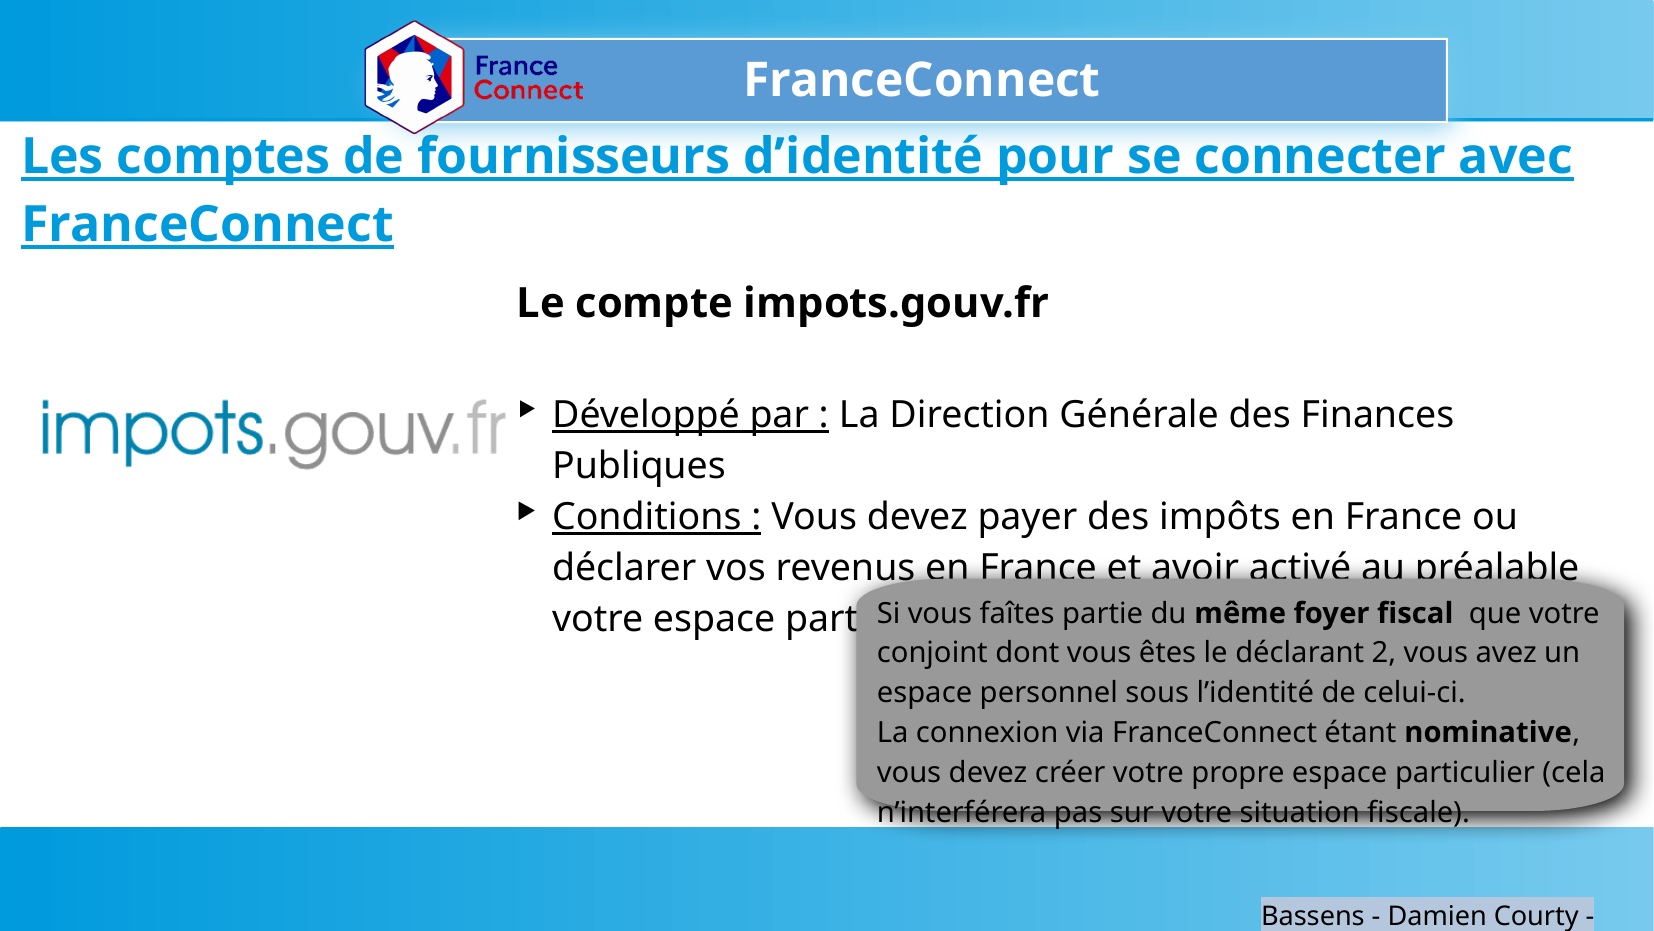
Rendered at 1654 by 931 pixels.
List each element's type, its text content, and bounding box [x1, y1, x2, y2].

text_box Si vous faîtes partie du même foyer fiscal que votre conjoint dont vous êtes le déclarant 2, vous avez un espace personnel sous l’identité de celui-ci. La connexion via FranceConnect étant nominative, vous devez créer votre propre espace particulier (cela n’interférera pas sur votre situation fiscale). [862, 584, 1630, 807]
picture [361, 17, 586, 136]
text_box [1113, 807, 1125, 811]
text_box [1147, 807, 1163, 811]
text_box [1067, 807, 1082, 811]
text_box Bassens - Damien Courty - 2024 [1246, 889, 1654, 931]
text_box Les comptes de fournisseurs d’identité pour se connecter avec FranceConnect [6, 112, 1654, 287]
text_box [1403, 807, 1423, 811]
text_box [929, 807, 939, 811]
text_box [1243, 807, 1255, 811]
text_box [1287, 807, 1300, 811]
text_box [1042, 807, 1055, 811]
picture [17, 385, 520, 480]
text_box [893, 578, 1588, 584]
text_box [1460, 807, 1581, 811]
text_box [1092, 807, 1112, 811]
text_box [1388, 807, 1402, 811]
text_box [856, 596, 862, 794]
text_box Le compte impots.gouv.fr Développé par : La Direction Générale des Finances Publiques Conditions : Vous devez payer des impôts en France ou déclarer vos revenus en France et avoir activé au préalable votre espace particulier. [501, 265, 1654, 555]
text_box [1355, 807, 1370, 811]
text_box [1024, 807, 1040, 811]
text_box FranceConnect [586, 38, 1447, 112]
text_box [1228, 807, 1242, 811]
